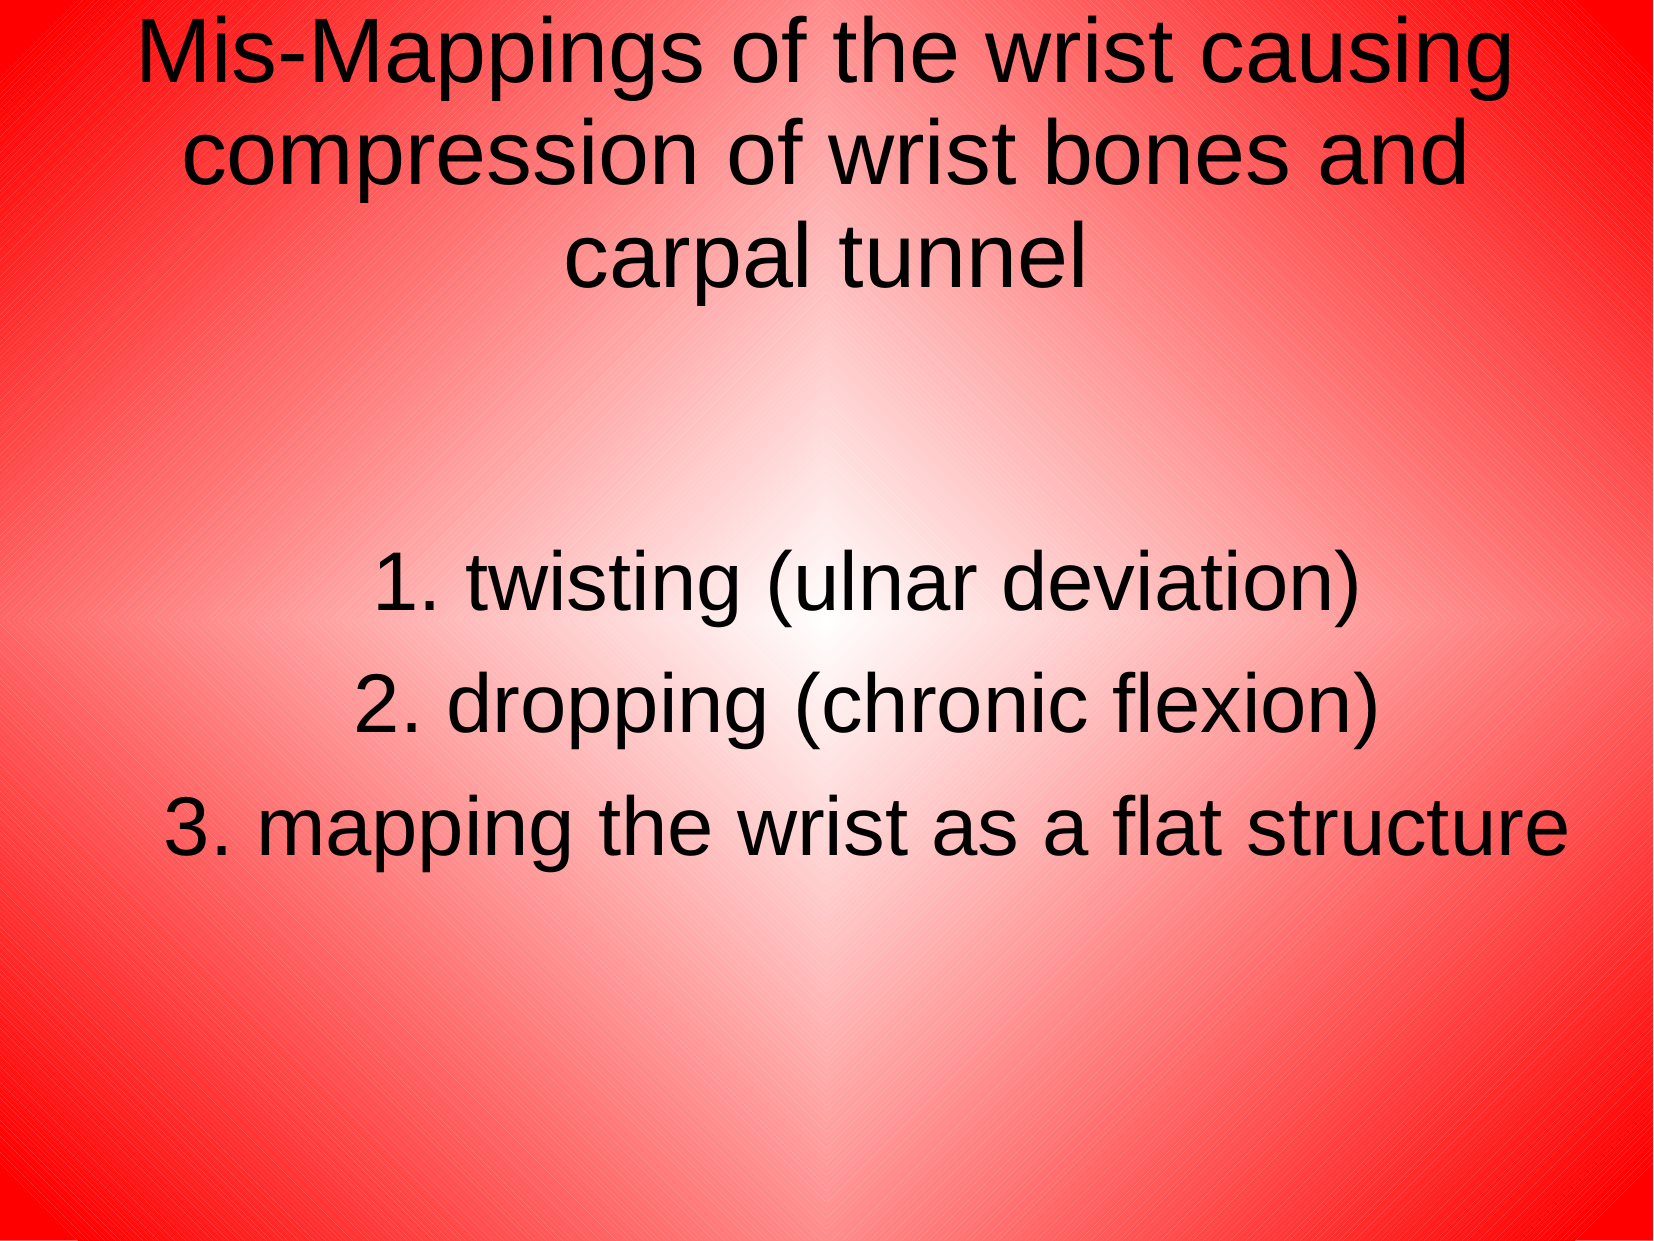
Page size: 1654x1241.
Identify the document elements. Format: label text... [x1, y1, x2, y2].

list 1. twisting (ulnar deviation) 2. dropping (chronic flexion) 3. mapping the wrist as a flat structure [82, 290, 1653, 1109]
title Mis-Mappings of the wrist causing compression of wrist bones and carpal tunnel [82, 0, 1571, 290]
